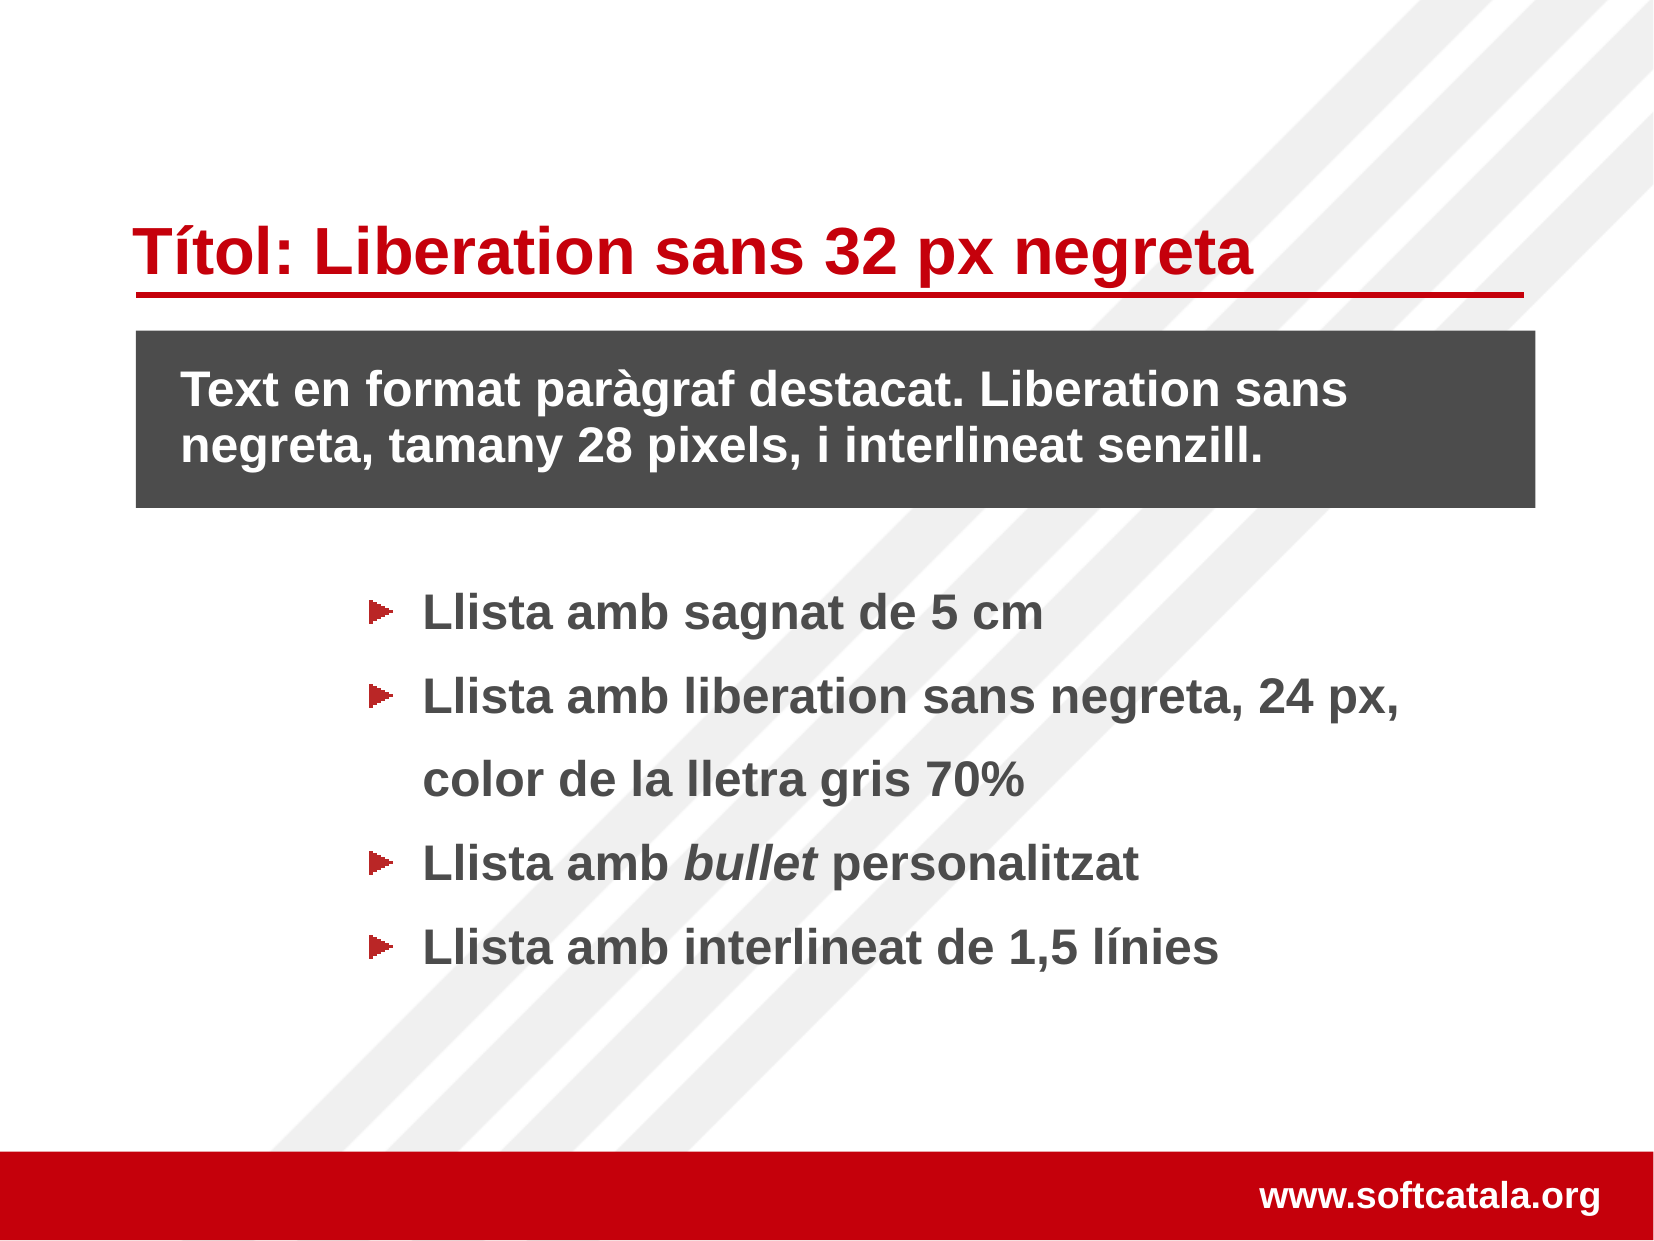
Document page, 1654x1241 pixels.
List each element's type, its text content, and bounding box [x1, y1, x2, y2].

text_box Títol: Liberation sans 32 px negreta [118, 206, 1501, 297]
text_box Llista amb sagnat de 5 cm Llista amb liberation sans negreta, 24 px, color de la lletra gris 70% Llista amb bullet personalitzat Llista amb interlineat de 1,5 línies [118, 549, 1536, 955]
text_box Text en format paràgraf destacat. Liberation sans negreta, tamany 28 pixels, i interlineat senzill. [165, 354, 1506, 549]
text_box www.softcatala.org [0, 1151, 1654, 1241]
text_box [135, 330, 1536, 508]
picture [0, 0, 1654, 1151]
